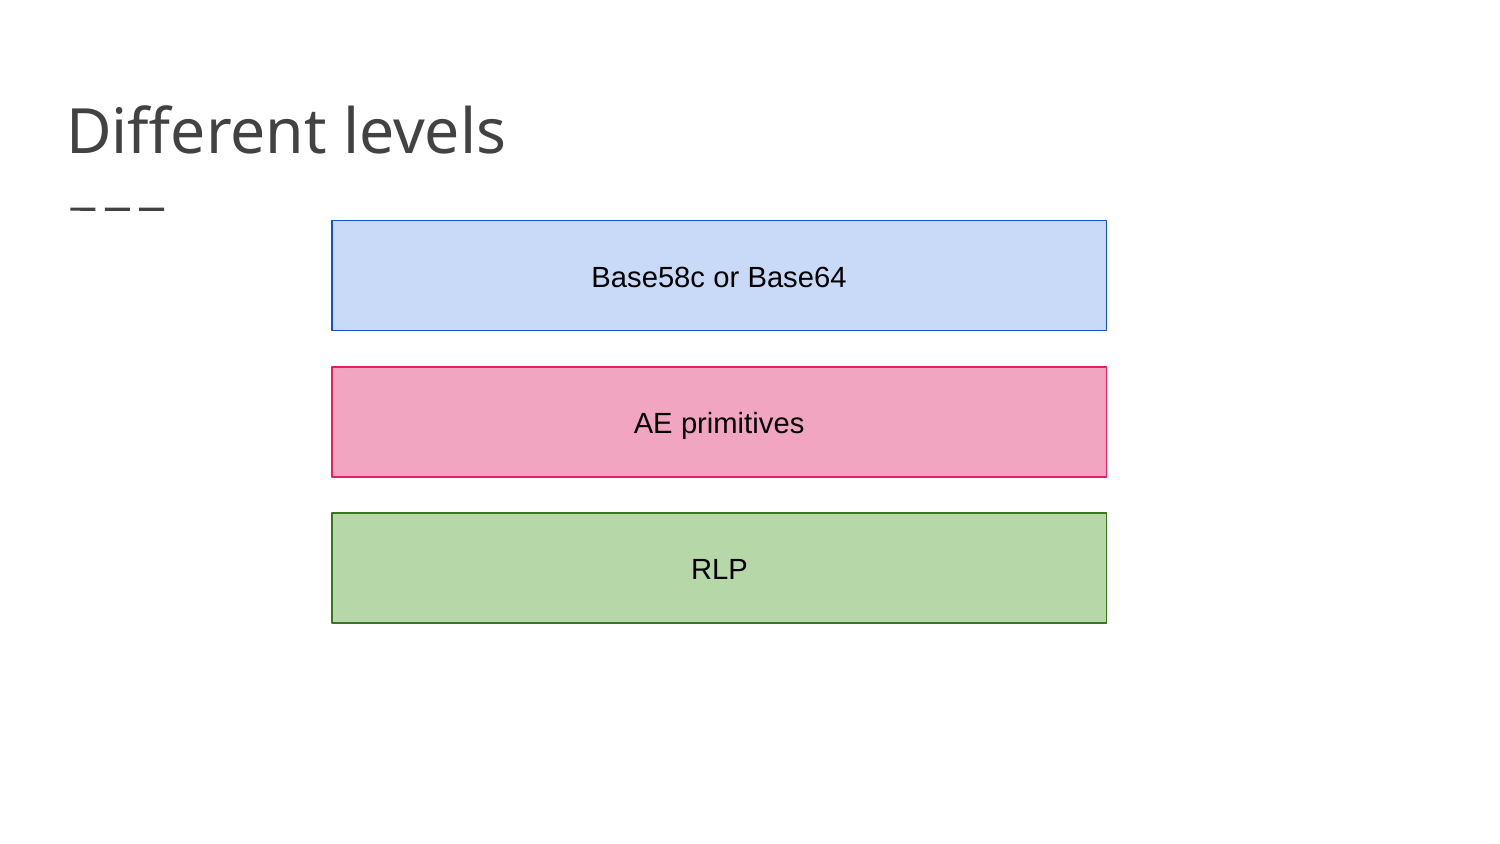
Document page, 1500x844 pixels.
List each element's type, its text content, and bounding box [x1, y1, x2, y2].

text_box RLP [332, 513, 1107, 624]
title Different levels [51, 61, 1449, 182]
text_box AE primitives [332, 366, 1107, 477]
text_box Base58c or Base64 [332, 220, 1107, 331]
